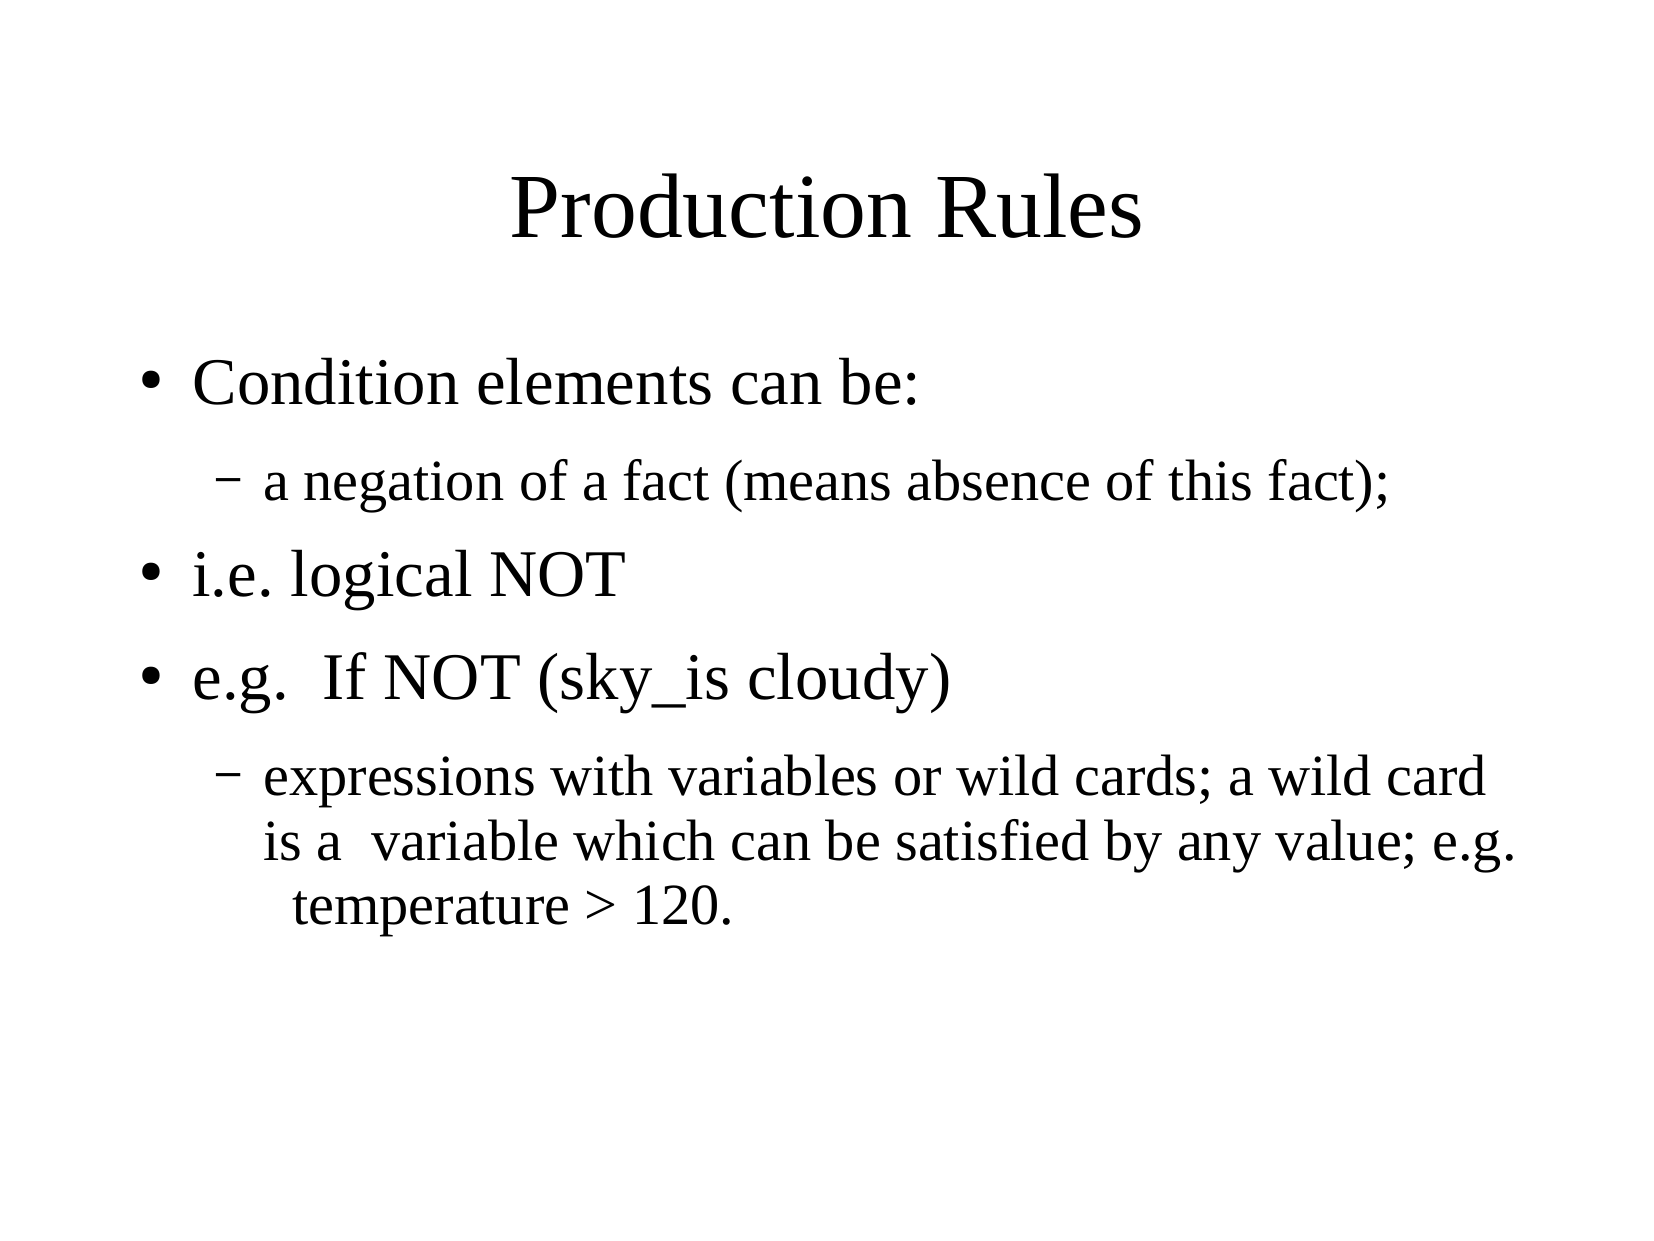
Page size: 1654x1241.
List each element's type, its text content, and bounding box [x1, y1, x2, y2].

list Condition elements can be: a negation of a fact (means absence of this fact); i.e. logical NOT e.g. If NOT (sky_is cloudy) expressions with variables or wild cards; a wild card is a variable which can be satisfied by any value; e.g. temperature > 120. [121, 344, 1534, 1127]
title Production Rules [121, 102, 1534, 311]
